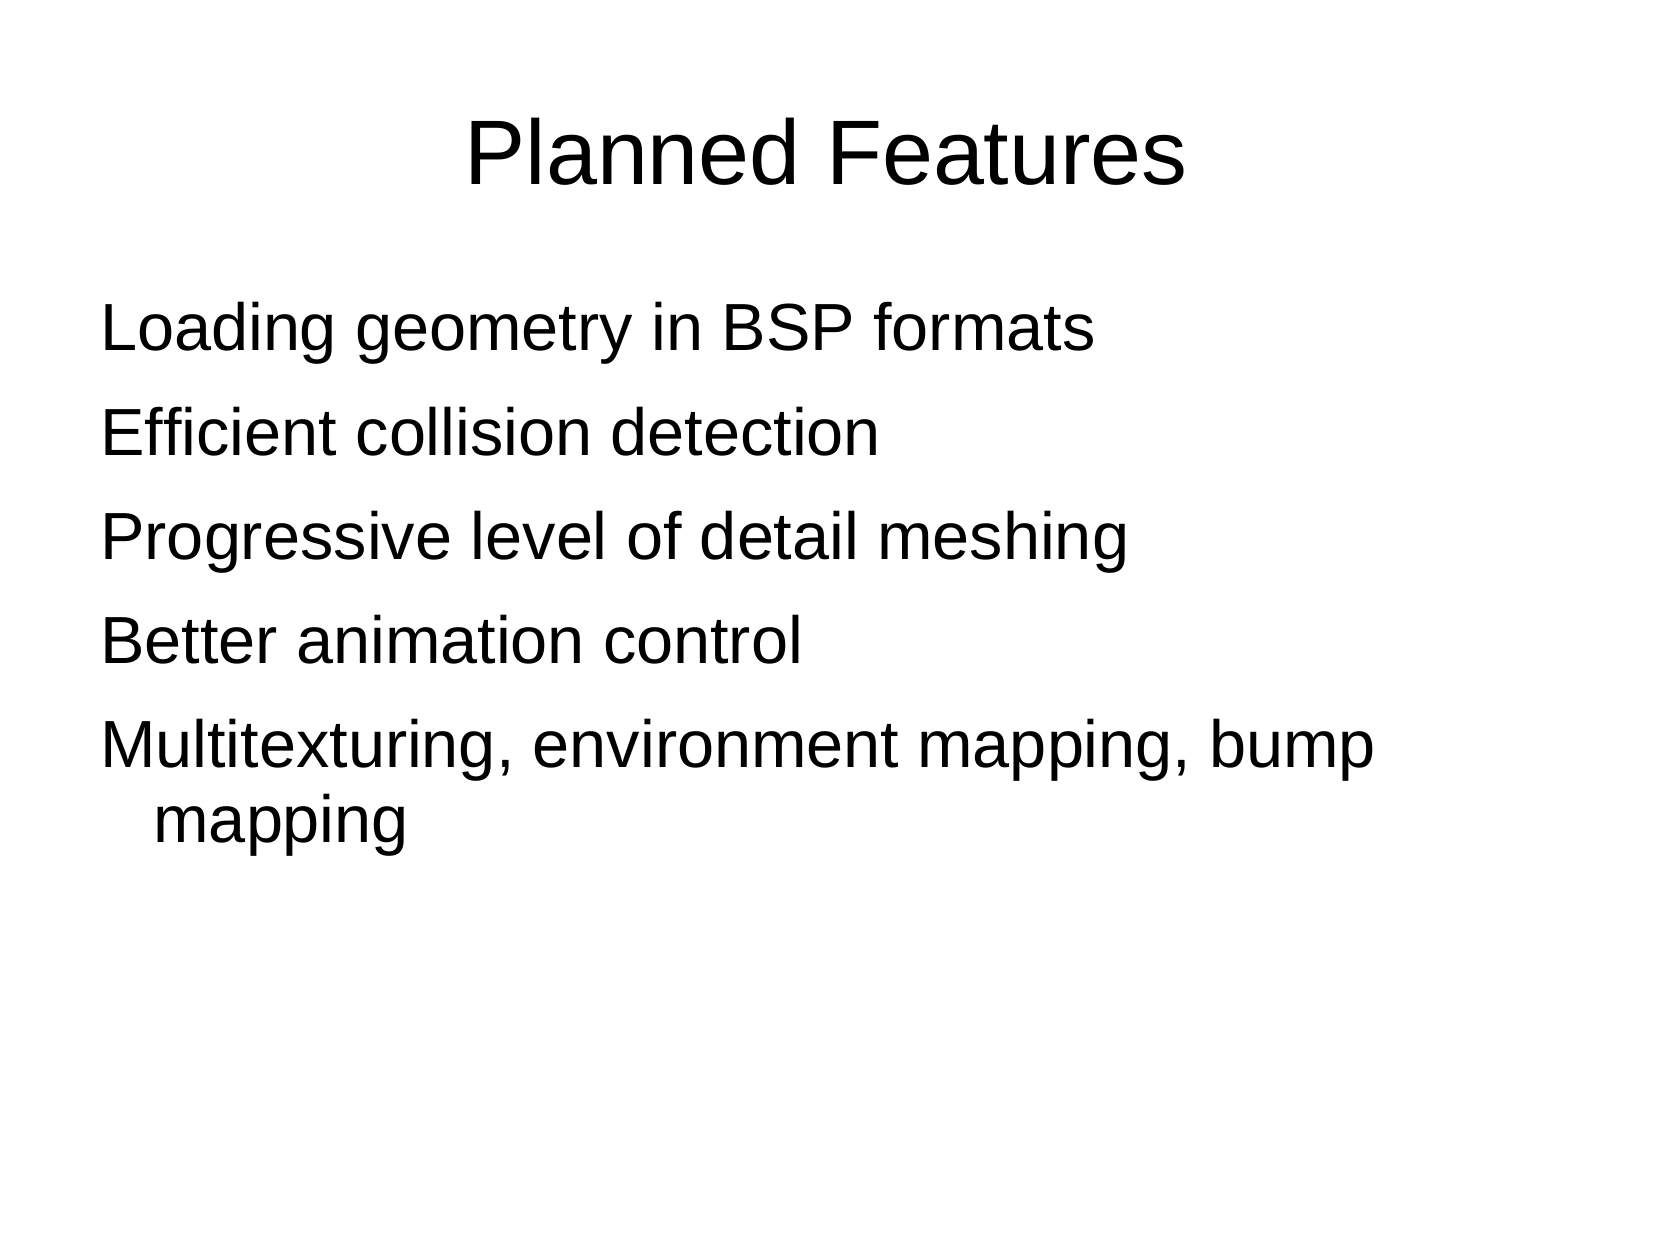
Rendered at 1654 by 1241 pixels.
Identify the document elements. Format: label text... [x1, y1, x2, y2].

list Loading geometry in BSP formats Efficient collision detection Progressive level of detail meshing Better animation control Multitexturing, environment mapping, bump mapping [82, 290, 1571, 1109]
title Planned Features [82, 49, 1571, 257]
